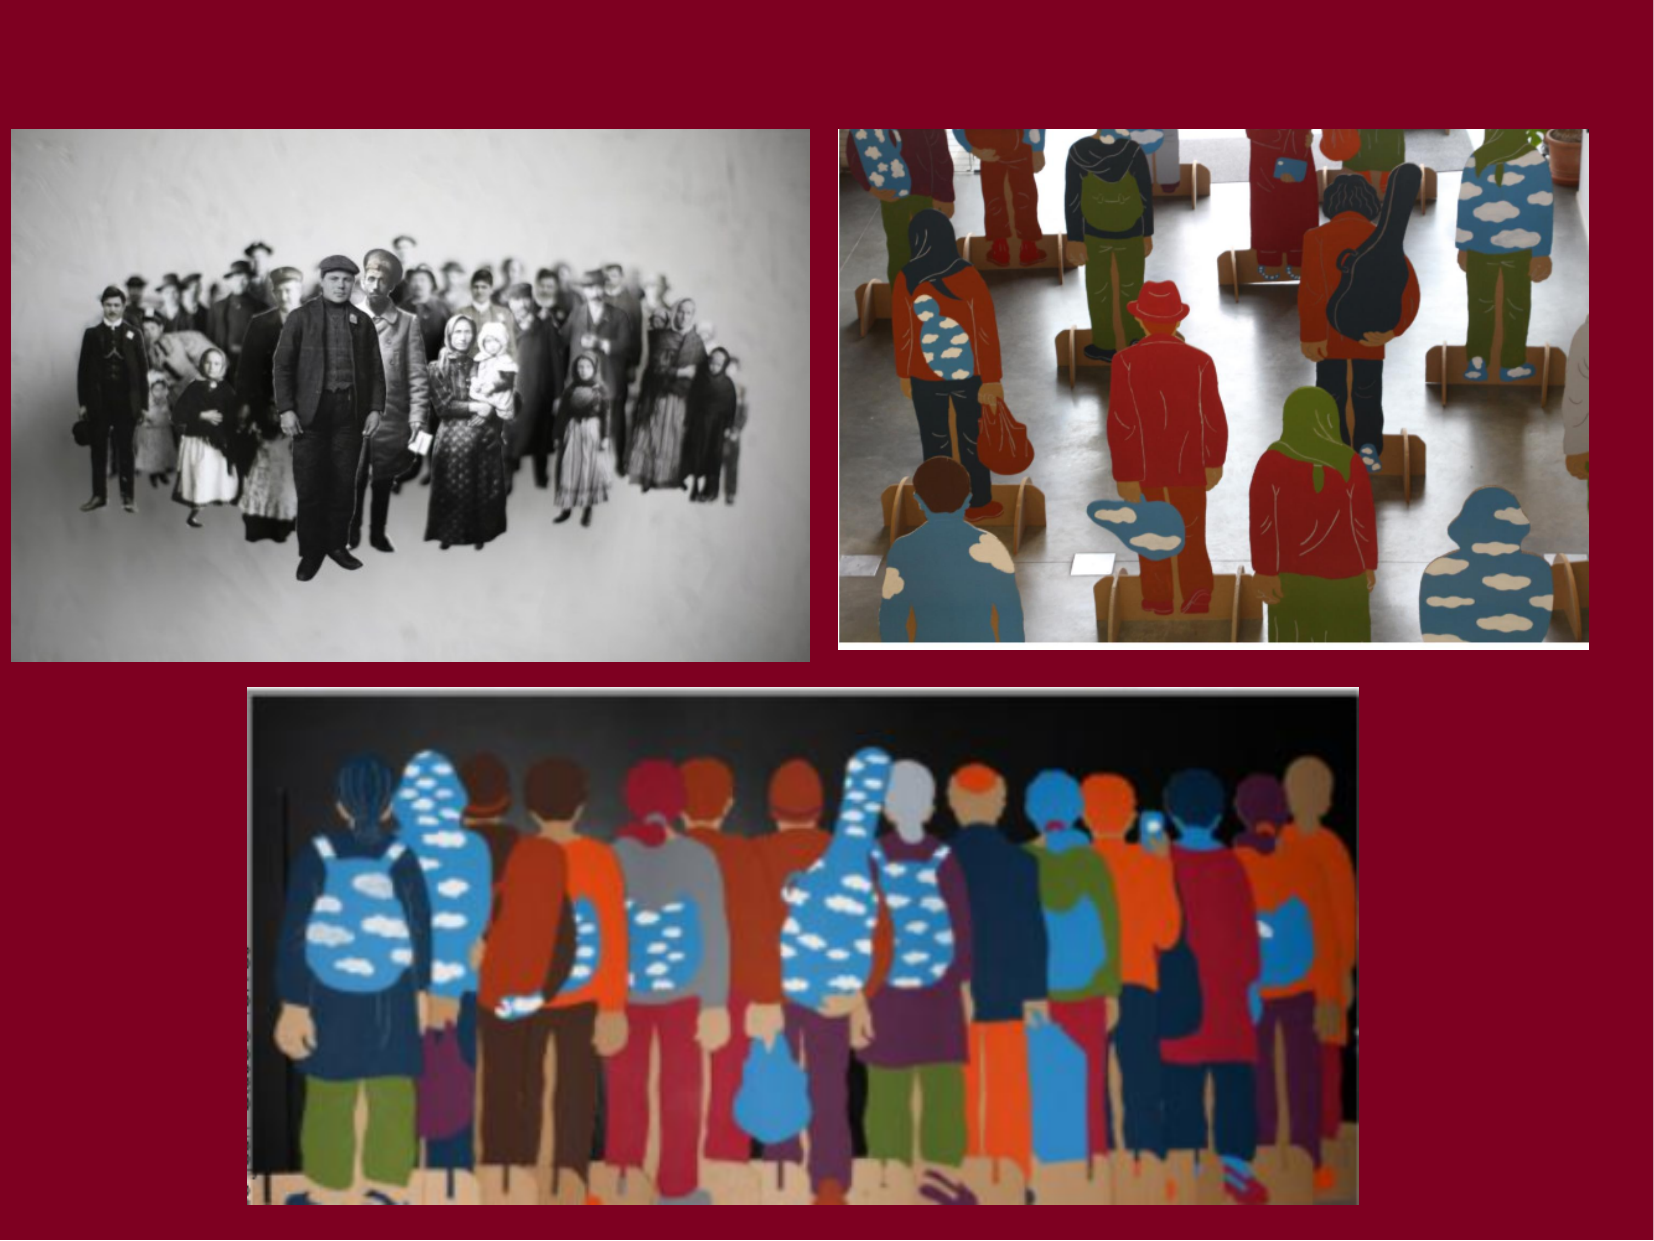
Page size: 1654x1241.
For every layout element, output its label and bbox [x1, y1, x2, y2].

picture [838, 129, 1589, 650]
picture [247, 687, 1359, 1205]
picture [11, 129, 810, 662]
